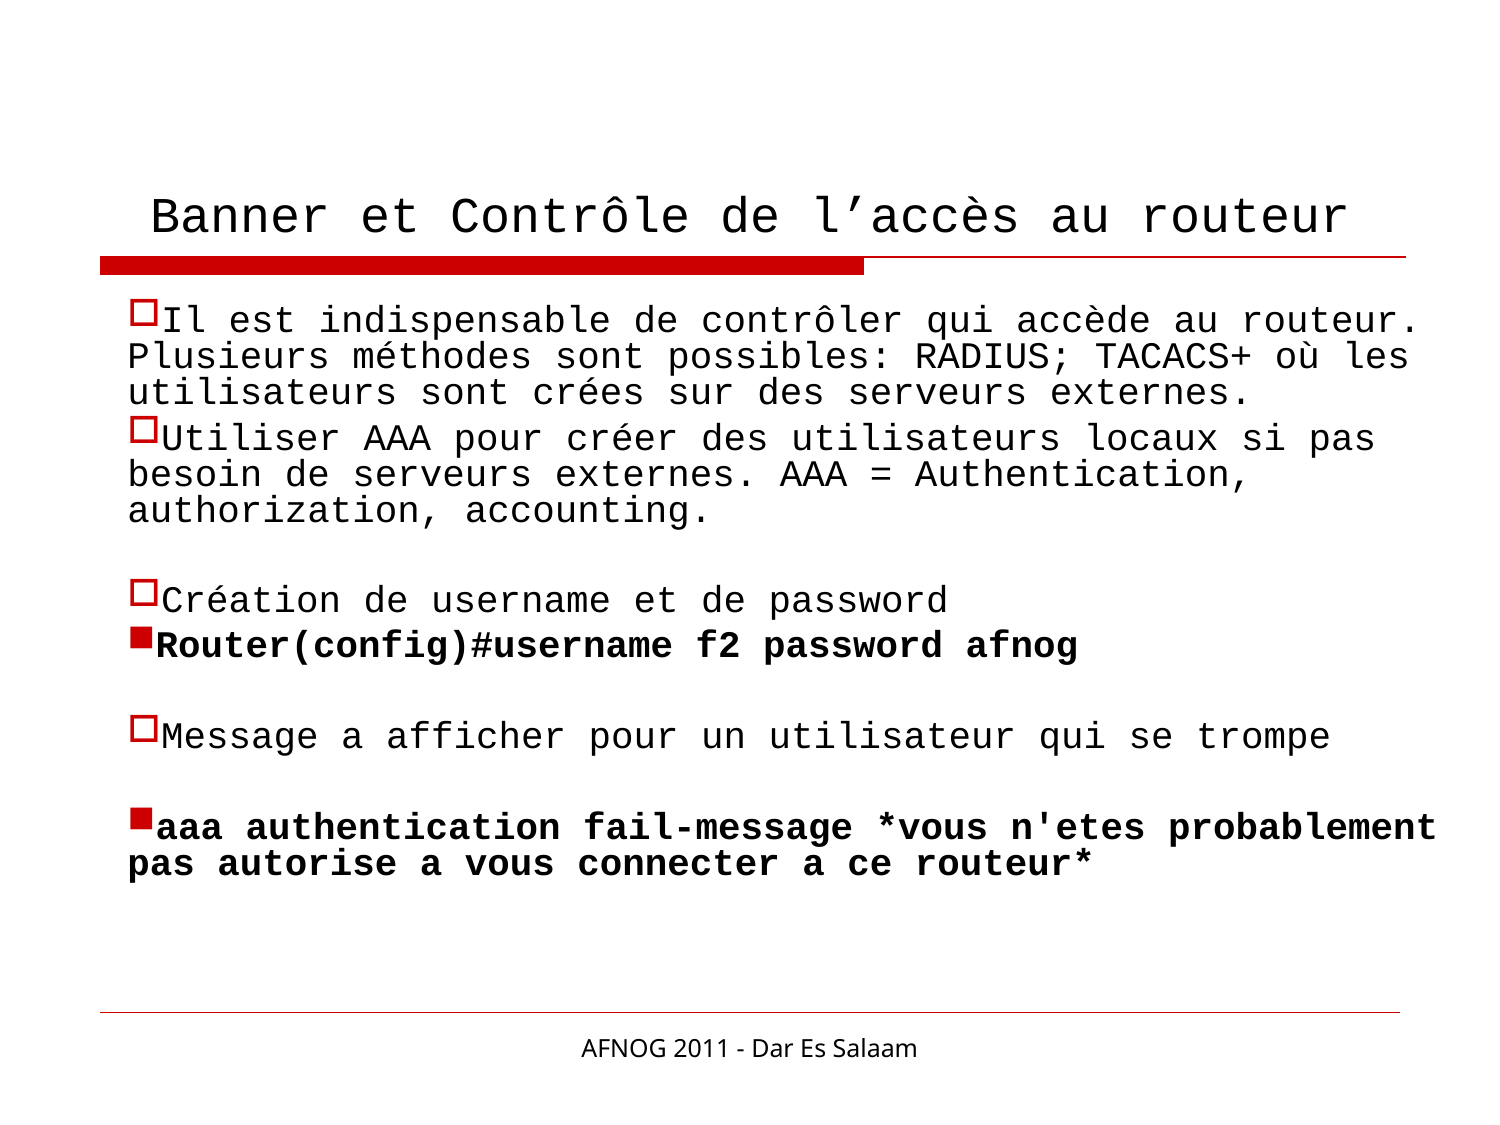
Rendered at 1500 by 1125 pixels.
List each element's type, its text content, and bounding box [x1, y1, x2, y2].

list Il est indispensable de contrôler qui accède au routeur. Plusieurs méthodes sont possibles: RADIUS; TACACS+ où les utilisateurs sont crées sur des serveurs externes. Utiliser AAA pour créer des utilisateurs locaux si pas besoin de serveurs externes. AAA = Authentication, authorization, accounting. Création de username et de password Router(config)#username f2 password afnog Message a afficher pour un utilisateur qui se trompe aaa authentication fail-message *vous n'etes probablement pas autorise a vous connecter a ce routeur* [112, 262, 1459, 1006]
text_box AFNOG 2011 - Dar Es Salaam [512, 1024, 988, 1103]
title Banner et Contrôle de l’accès au routeur [94, 49, 1407, 250]
